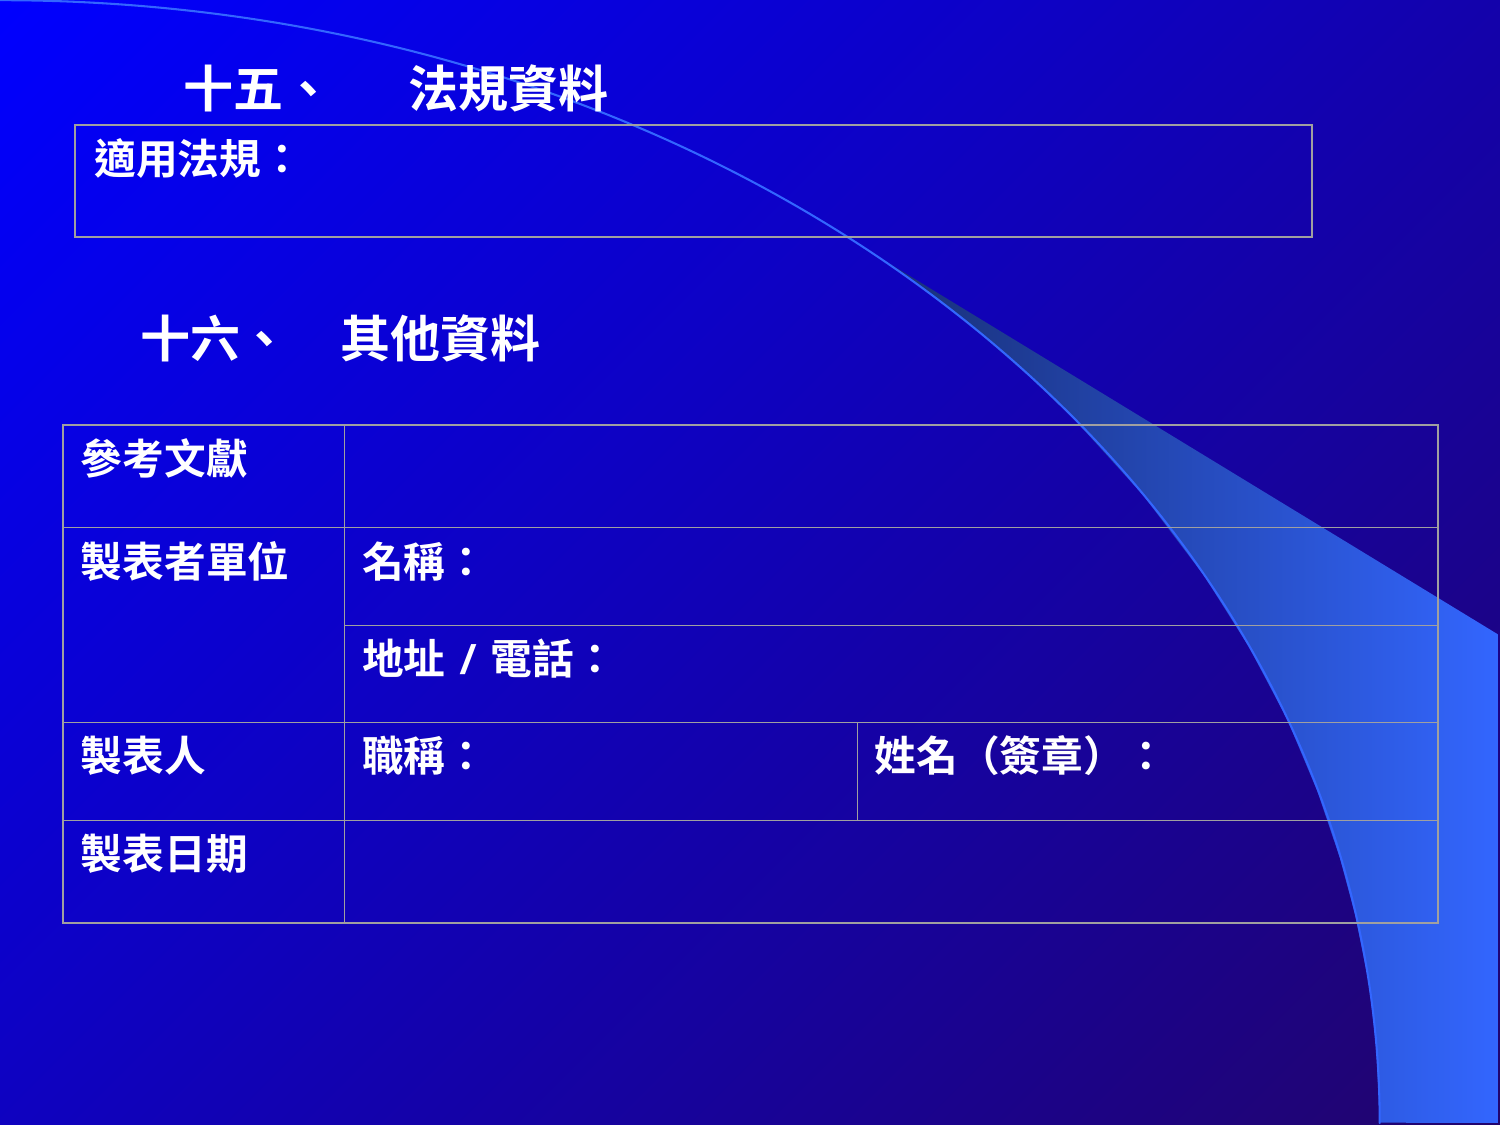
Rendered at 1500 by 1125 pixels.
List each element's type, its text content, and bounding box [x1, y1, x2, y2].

text_box 參考文獻 [66, 426, 342, 527]
text_box 十六、 其他資料 [125, 300, 555, 375]
text_box 名稱： [347, 528, 1435, 625]
text_box 職稱： [347, 723, 855, 820]
text_box 十五、 法規資料 [137, 50, 624, 124]
text_box 製表日期 [66, 821, 342, 922]
text_box 適用法規： [79, 126, 1308, 236]
text_box 姓名（簽章）： [860, 723, 1435, 820]
text_box 地址/電話： [347, 626, 1435, 722]
text_box 製表者單位 [66, 528, 342, 722]
text_box 製表人 [66, 723, 342, 820]
